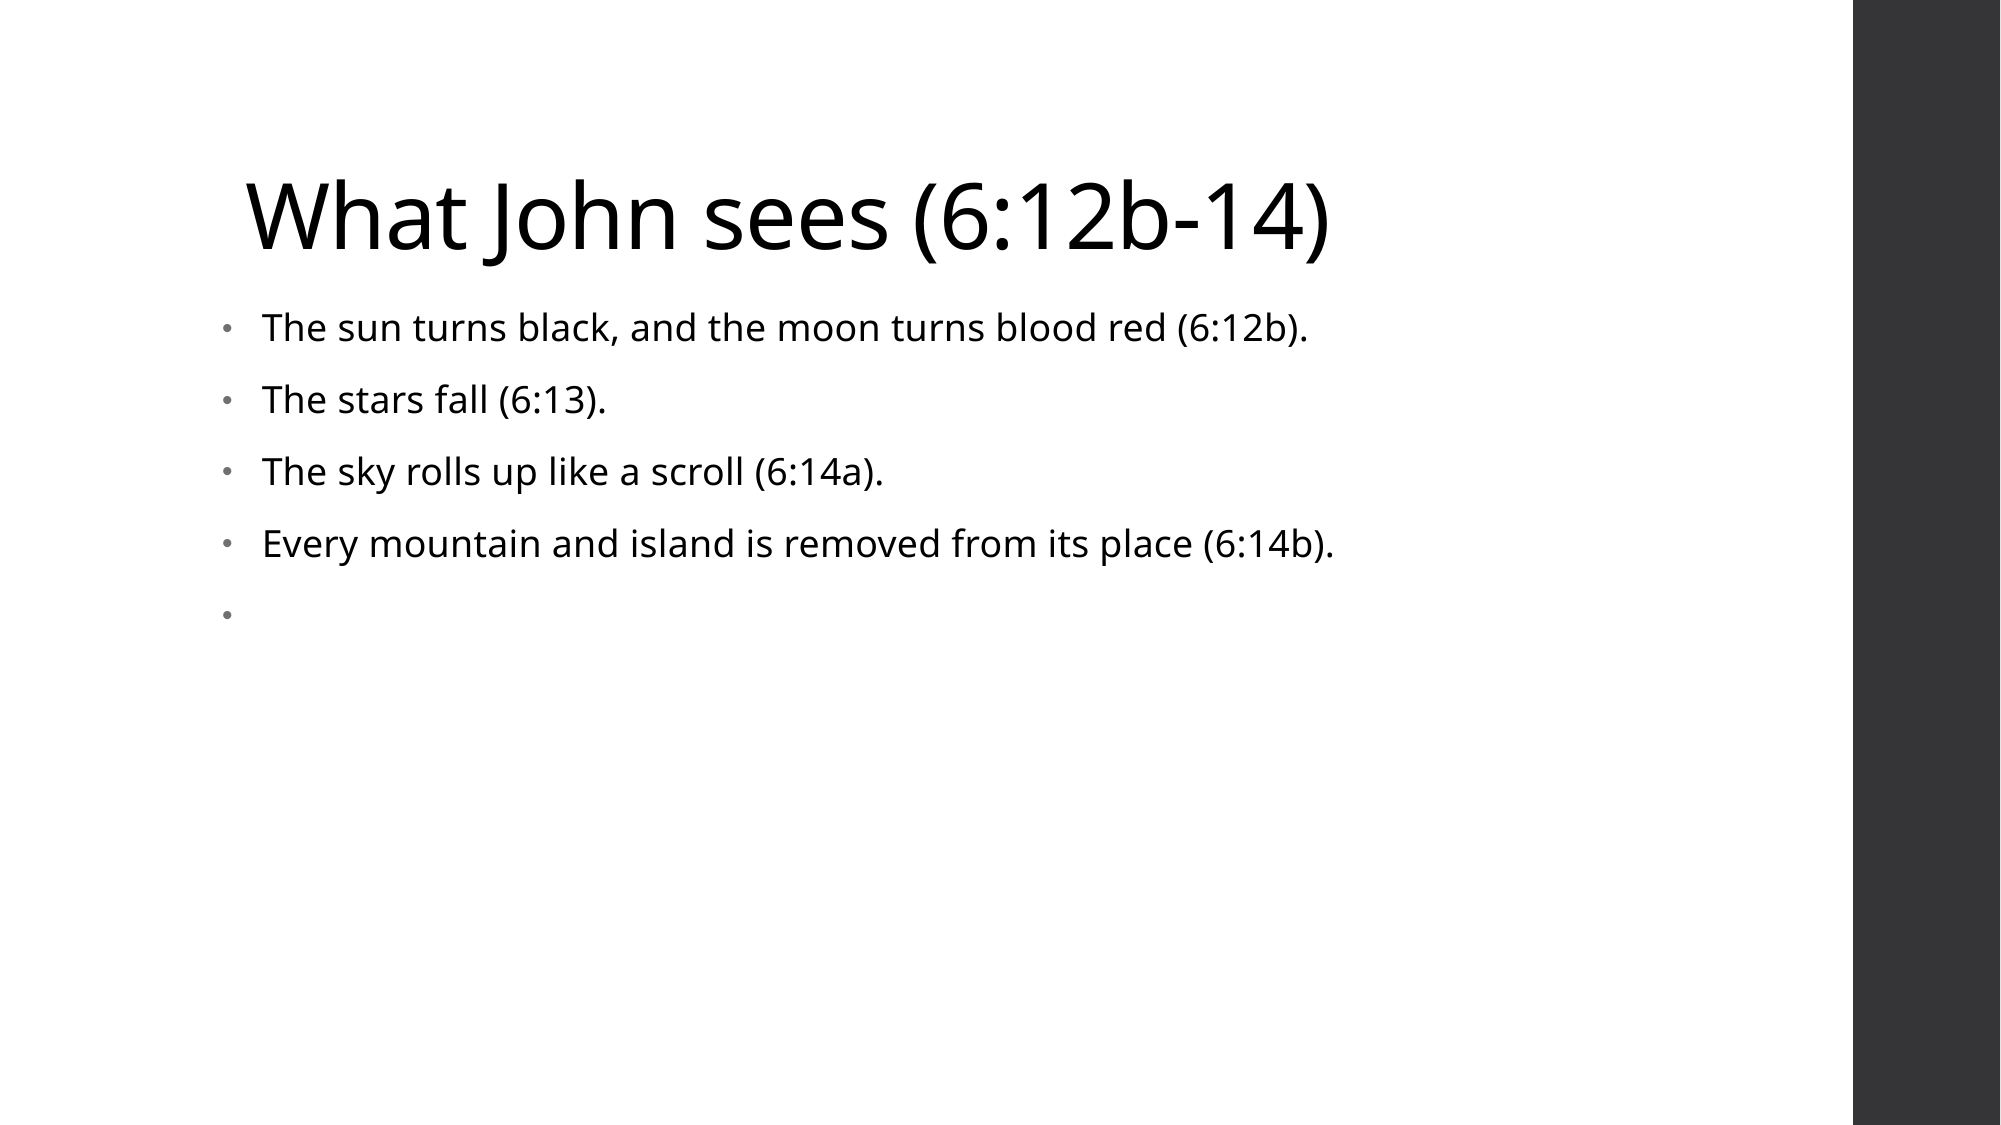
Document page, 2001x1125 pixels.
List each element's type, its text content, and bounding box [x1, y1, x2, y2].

title What John sees (6:12b-14) [206, 60, 1797, 278]
list The sun turns black, and the moon turns blood red (6:12b). The stars fall (6:13). The sky rolls up like a scroll (6:14a). Every mountain and island is removed from its place (6:14b). [206, 299, 1617, 1014]
